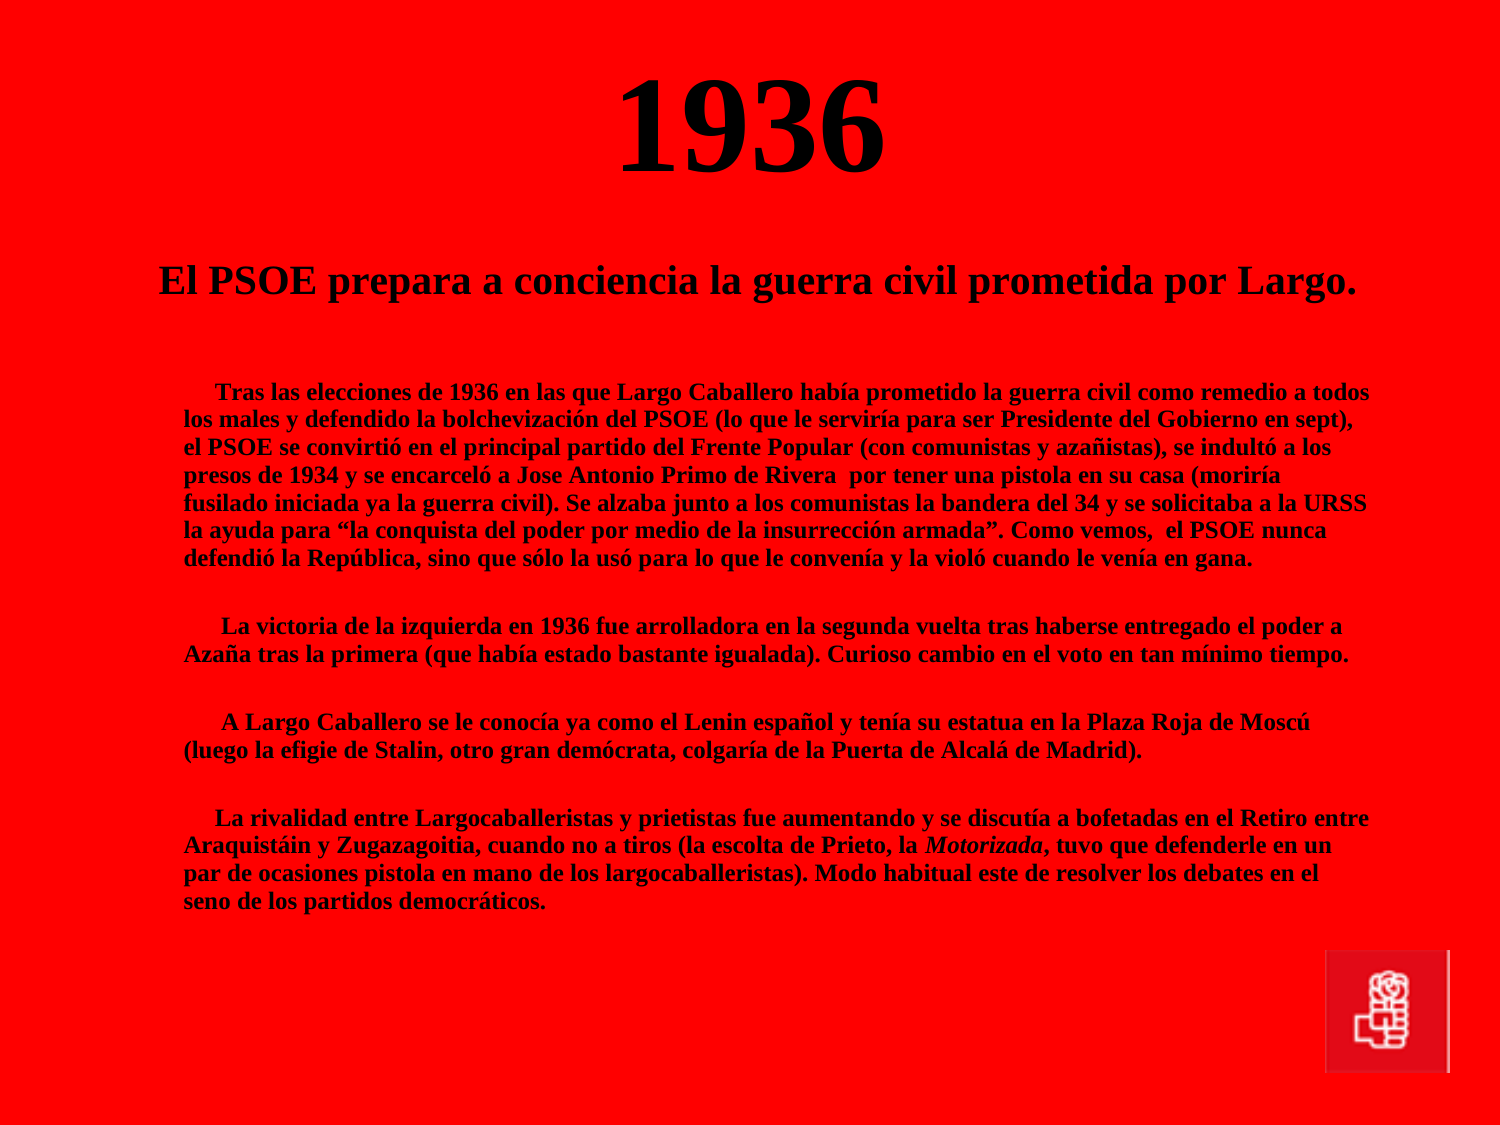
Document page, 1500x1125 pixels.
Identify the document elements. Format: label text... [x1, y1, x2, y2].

list El PSOE prepara a conciencia la guerra civil prometida por Largo. Tras las elecciones de 1936 en las que Largo Caballero había prometido la guerra civil como remedio a todos los males y defendido la bolchevización del PSOE (lo que le serviría para ser Presidente del Gobierno en sept), el PSOE se convirtió en el principal partido del Frente Popular (con comunistas y azañistas), se indultó a los presos de 1934 y se encarceló a Jose Antonio Primo de Rivera por tener una pistola en su casa (moriría fusilado iniciada ya la guerra civil). Se alzaba junto a los comunistas la bandera del 34 y se solicitaba a la URSS la ayuda para “la conquista del poder por medio de la insurrección armada”. Como vemos, el PSOE nunca defendió la República, sino que sólo la usó para lo que le convenía y la violó cuando le venía en gana. La victoria de la izquierda en 1936 fue arrolladora en la segunda vuelta tras haberse entregado el poder a Azaña tras la primera (que había estado bastante igualada). Curioso cambio en el voto en tan mínimo tiempo. A Largo Caballero se le conocía ya como el Lenin español y tenía su estatua en la Plaza Roja de Moscú (luego la efigie de Stalin, otro gran demócrata, colgaría de la Puerta de Alcalá de Madrid). La rivalidad entre Largocaballeristas y prietistas fue aumentando y se discutía a bofetadas en el Retiro entre Araquistáin y Zugazagoitia, cuando no a tiros (la escolta de Prieto, la Motorizada, tuvo que defenderle en un par de ocasiones pistola en mano de los largocaballeristas). Modo habitual este de resolver los debates en el seno de los partidos democráticos. [112, 249, 1388, 1063]
picture [1325, 950, 1450, 1073]
title 1936 [112, 34, 1388, 216]
